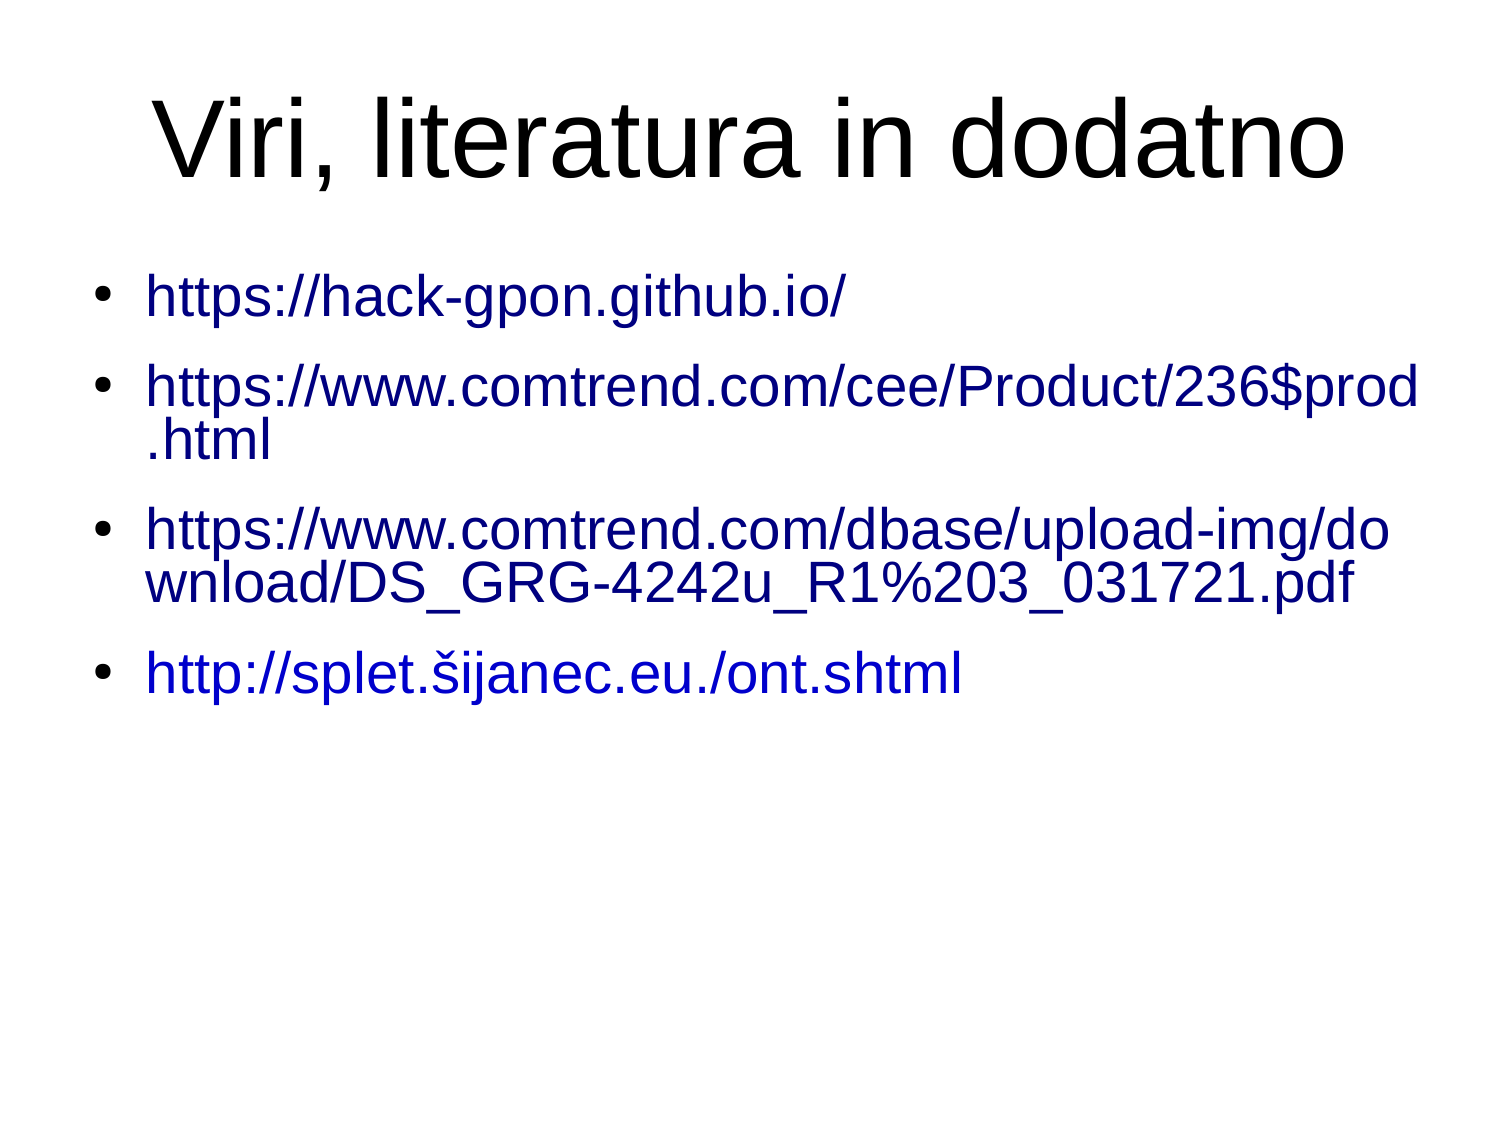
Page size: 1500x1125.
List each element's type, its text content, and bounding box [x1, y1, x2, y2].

title Viri, literatura in dodatno [75, 44, 1425, 233]
list https://hack-gpon.github.io/ https://www.comtrend.com/cee/Product/236$prod.html https://www.comtrend.com/dbase/upload-img/download/DS_GRG-4242u_R1%203_031721.pdf http://splet.šijanec.eu./ont.shtml [75, 263, 1425, 916]
